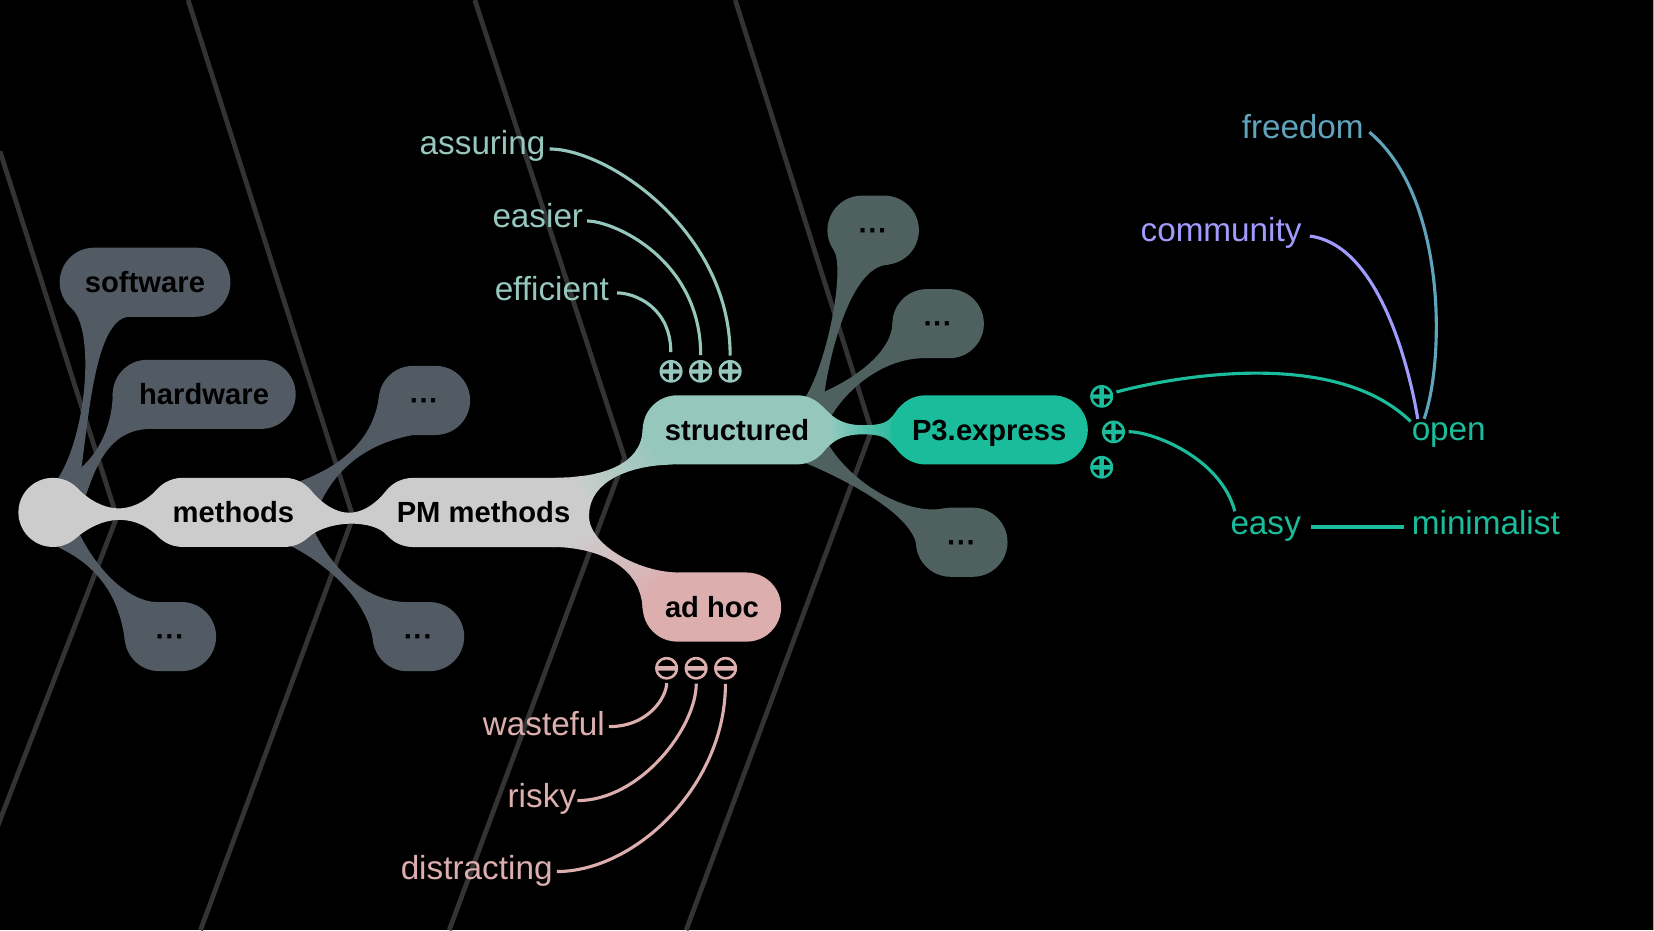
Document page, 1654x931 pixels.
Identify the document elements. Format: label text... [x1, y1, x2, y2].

text_box PM methods [385, 477, 590, 548]
text_box [659, 359, 683, 383]
text_box community [1125, 204, 1317, 257]
text_box [655, 656, 679, 680]
text_box ··· [827, 195, 919, 265]
text_box ··· [378, 365, 471, 436]
text_box open [1397, 402, 1501, 455]
text_box efficient [480, 263, 624, 316]
text_box ··· [892, 289, 984, 359]
text_box hardware [112, 359, 296, 429]
text_box [1101, 420, 1126, 444]
text_box [806, 252, 938, 544]
text_box [689, 359, 713, 383]
text_box risky [492, 770, 591, 822]
text_box ··· [124, 602, 217, 672]
text_box ad hoc [642, 572, 782, 642]
text_box easier [477, 190, 598, 243]
text_box structured [642, 395, 832, 465]
text_box software [59, 247, 231, 317]
text_box P3.express [890, 395, 1088, 465]
text_box assuring [404, 117, 561, 170]
text_box [557, 435, 672, 512]
text_box [292, 402, 413, 635]
text_box [684, 656, 708, 680]
text_box minimalist [1397, 496, 1575, 549]
text_box ··· [372, 602, 465, 672]
text_box ··· [916, 507, 1008, 577]
text_box [714, 656, 738, 680]
text_box [18, 311, 158, 635]
text_box freedom [1227, 101, 1379, 154]
text_box wasteful [468, 697, 620, 750]
text_box [555, 513, 671, 602]
text_box methods [148, 477, 309, 547]
text_box distracting [386, 842, 568, 895]
text_box easy [1215, 496, 1316, 549]
text_box [1090, 455, 1114, 479]
text_box [718, 359, 742, 383]
text_box [1090, 384, 1114, 408]
